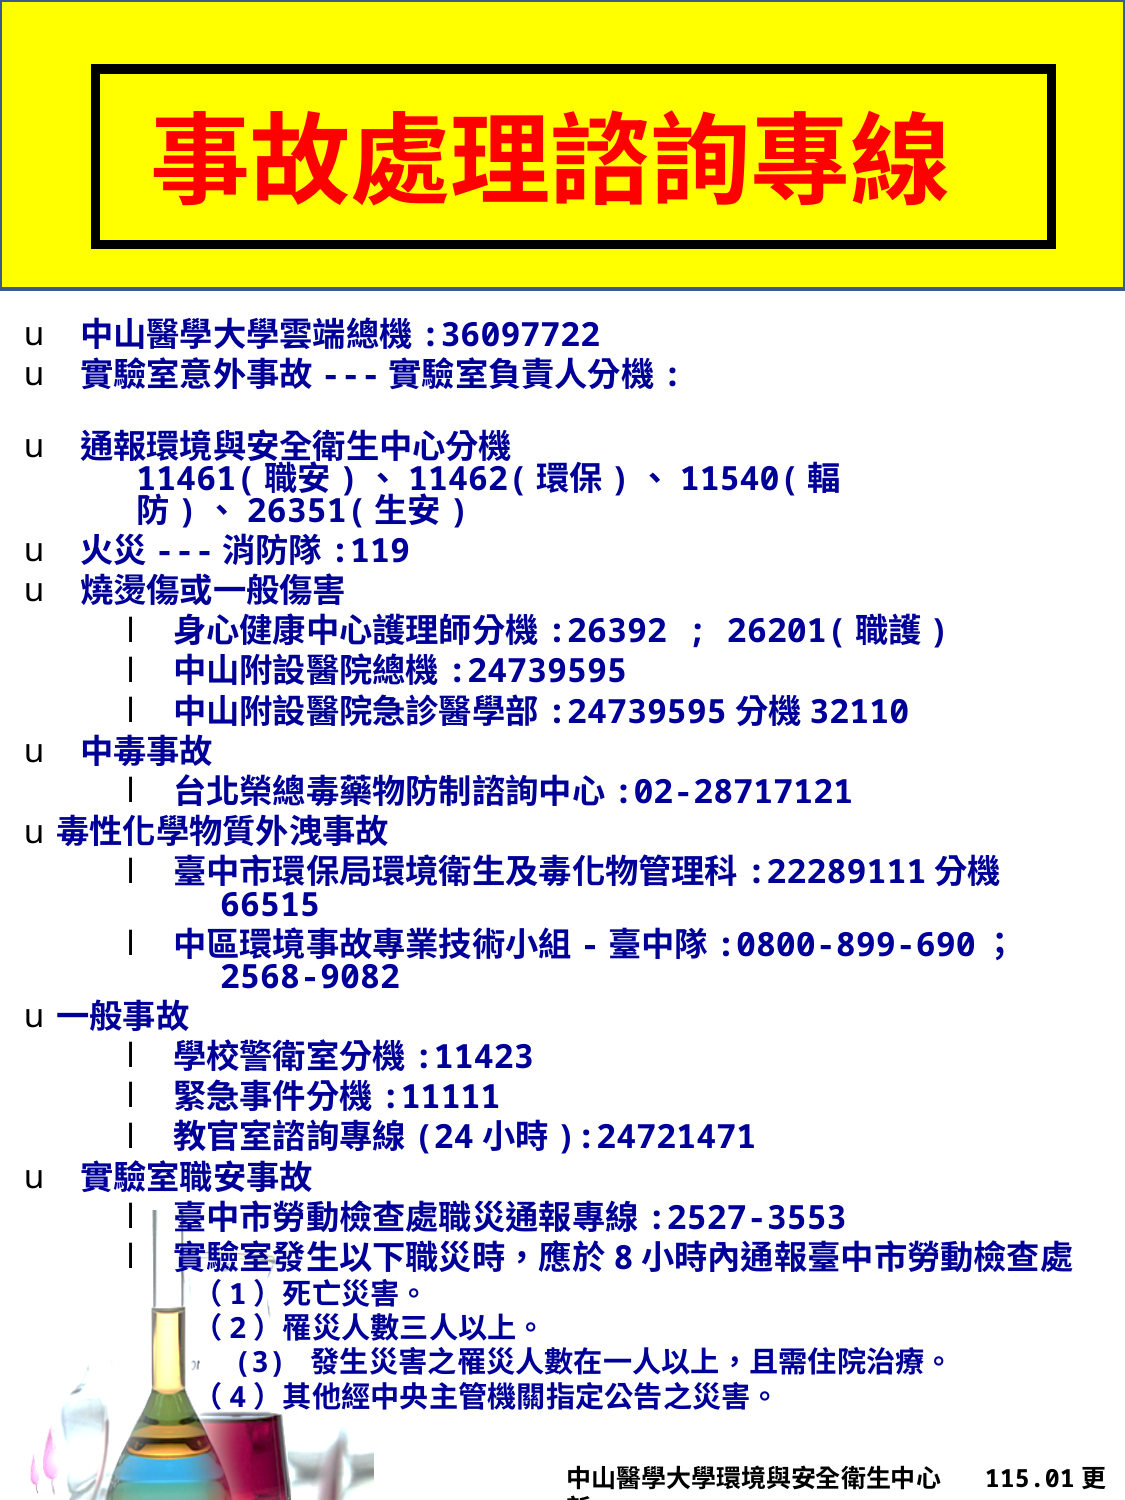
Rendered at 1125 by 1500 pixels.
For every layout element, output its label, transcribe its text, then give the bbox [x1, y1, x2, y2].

text_box 中山醫學大學雲端總機:36097722 實驗室意外事故---實驗室負責人分機: 通報環境與安全衛生中心分機 11461(職安)、11462(環保)、11540(輻防)、26351(生安) 火災---消防隊:119 燒燙傷或一般傷害 身心健康中心護理師分機:26392 ; 26201(職護) 中山附設醫院總機:24739595 中山附設醫院急診醫學部:24739595分機32110 中毒事故 台北榮總毒藥物防制諮詢中心:02-28717121 毒性化學物質外洩事故 臺中市環保局環境衛生及毒化物管理科:22289111分機66515 中區環境事故專業技術小組-臺中隊:0800-899-690；2568-9082 一般事故 學校警衛室分機:11423 緊急事件分機:11111 教官室諮詢專線(24小時):24721471 實驗室職安事故 臺中市勞動檢查處職災通報專線:2527-3553 實驗室發生以下職災時，應於8小時內通報臺中市勞動檢查處 （1）死亡災害。 （2）罹災人數三人以上。 (3) 發生災害之罹災人數在一人以上，且需住院治療。 （4）其他經中央主管機關指定公告之災害。 [8, 312, 1110, 1199]
picture [317, 1210, 327, 1227]
picture [8, 1210, 374, 1500]
picture [213, 1210, 220, 1218]
text_box 中山醫學大學環境與安全衛生中心 115.01更新 [550, 1454, 1125, 1500]
text_box [0, 0, 1125, 289]
text_box 事故處理諮詢專線 [100, 88, 1001, 226]
picture [225, 1210, 232, 1218]
